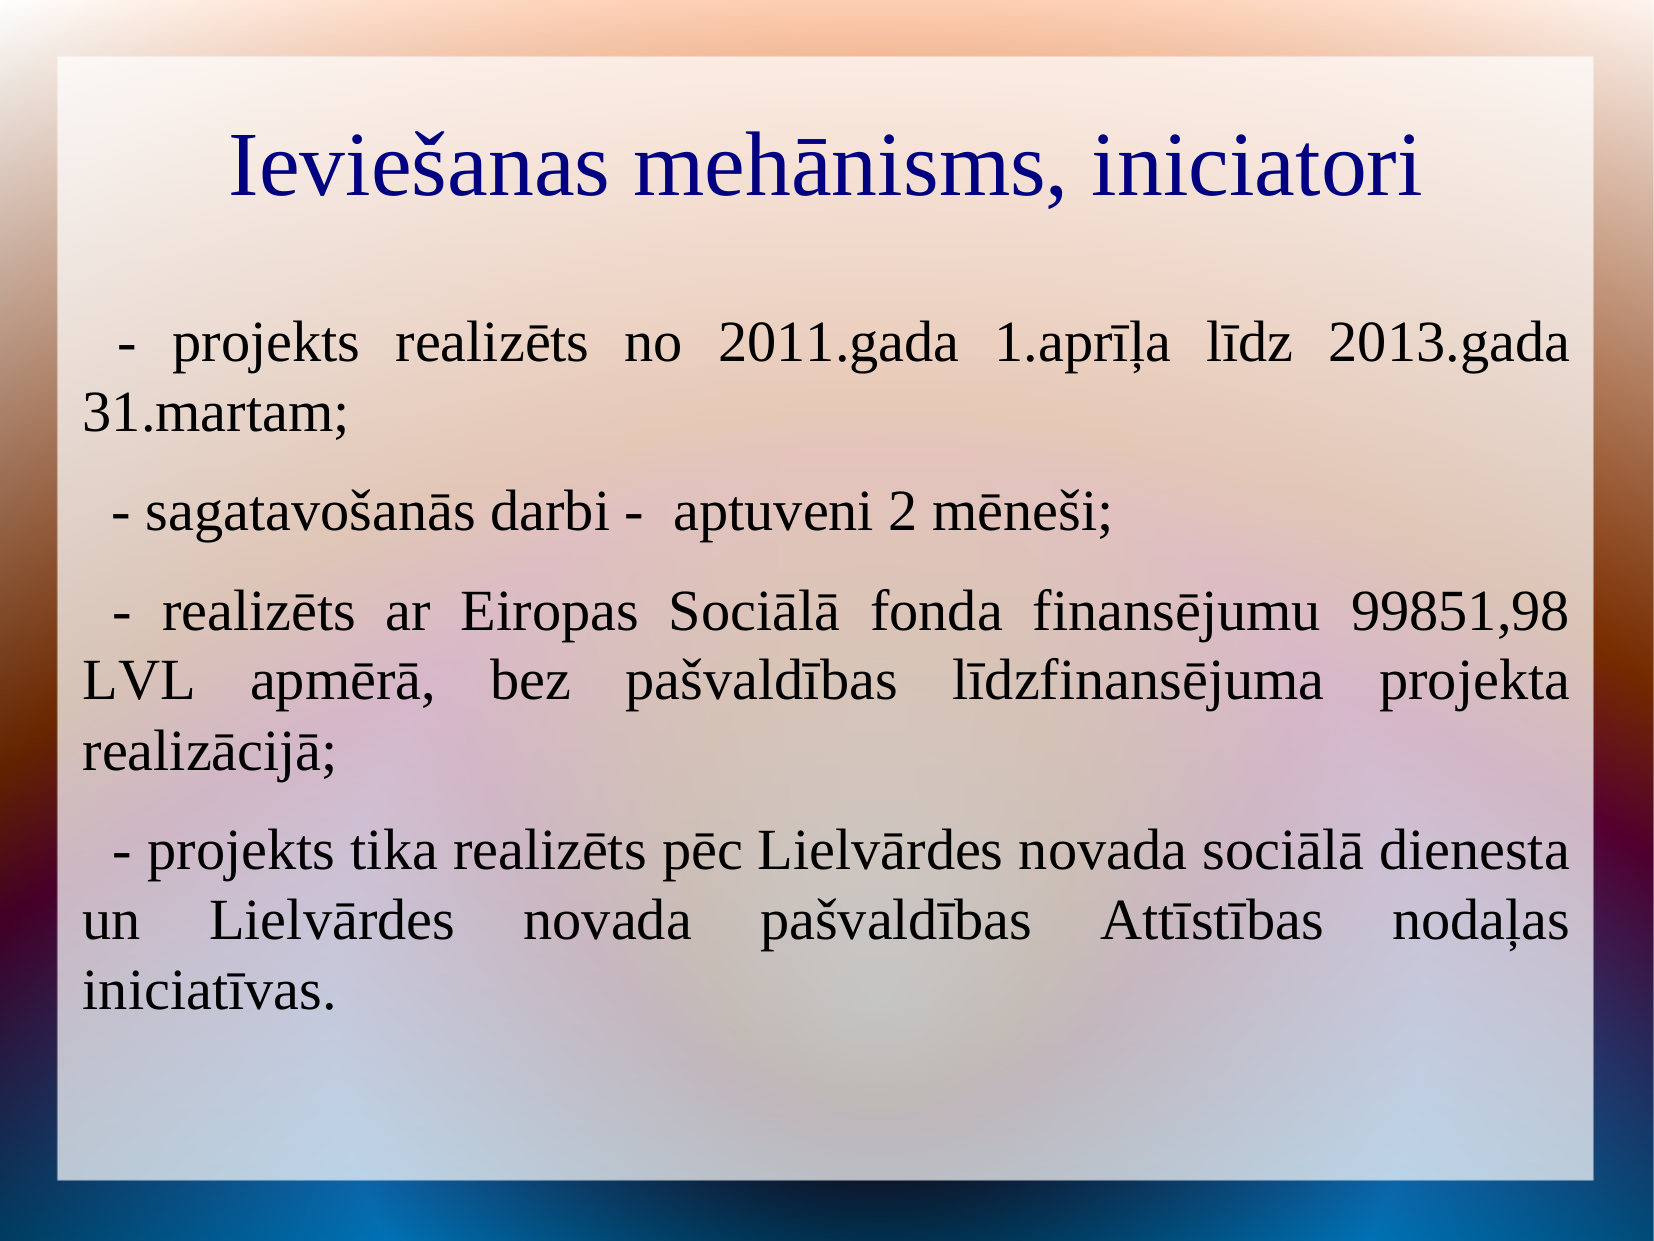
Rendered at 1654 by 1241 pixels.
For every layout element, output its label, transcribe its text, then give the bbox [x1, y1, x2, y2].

title Ieviešanas mehānisms, iniciatori [82, 62, 1571, 256]
subtitle - projekts realizēts no 2011.gada 1.aprīļa līdz 2013.gada 31.martam; - sagatavošanās darbi - aptuveni 2 mēneši; - realizēts ar Eiropas Sociālā fonda finansējumu 99851,98 LVL apmērā, bez pašvaldības līdzfinansējuma projekta realizācijā; - projekts tika realizēts pēc Lielvārdes novada sociālā dienesta un Lielvārdes novada pašvaldības Attīstības nodaļas iniciatīvas. [82, 297, 1571, 1027]
